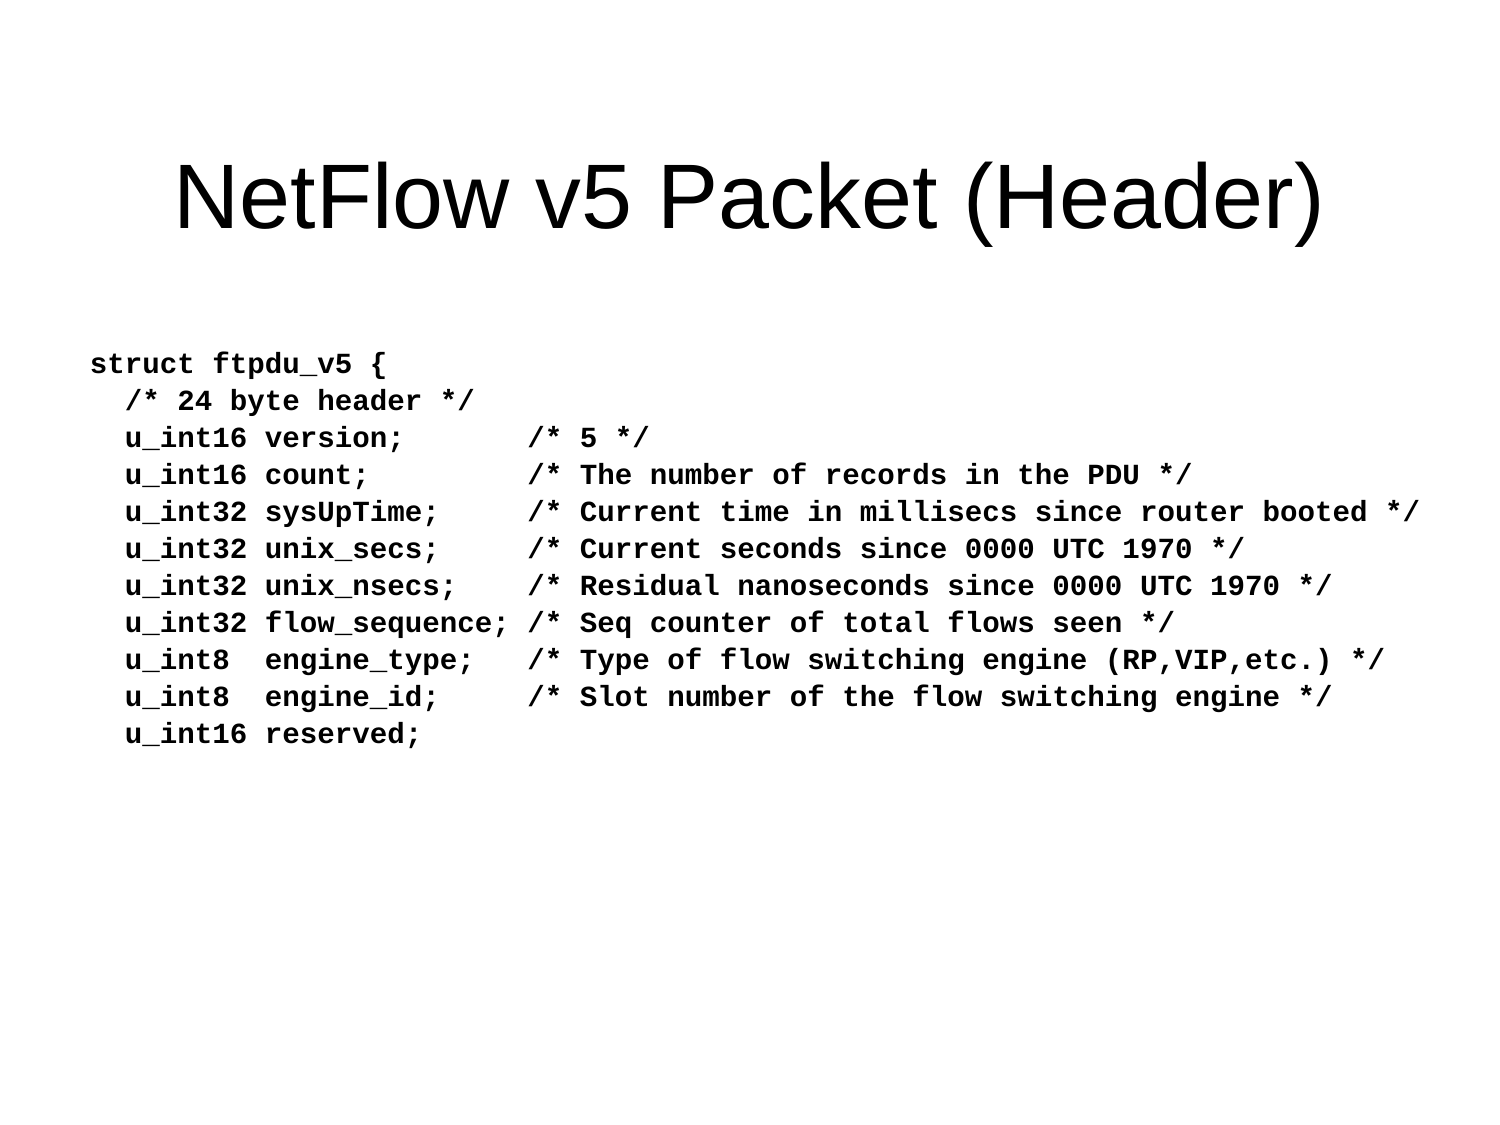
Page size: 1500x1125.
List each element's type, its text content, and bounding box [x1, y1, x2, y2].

title NetFlow v5 Packet (Header) [112, 99, 1388, 288]
text_box struct ftpdu_v5 { /* 24 byte header */ u_int16 version; /* 5 */ u_int16 count; /* The number of records in the PDU */ u_int32 sysUpTime; /* Current time in millisecs since router booted */ u_int32 unix_secs; /* Current seconds since 0000 UTC 1970 */ u_int32 unix_nsecs; /* Residual nanoseconds since 0000 UTC 1970 */ u_int32 flow_sequence; /* Seq counter of total flows seen */ u_int8 engine_type; /* Type of flow switching engine (RP,VIP,etc.) */ u_int8 engine_id; /* Slot number of the flow switching engine */ u_int16 reserved; [75, 337, 1432, 737]
